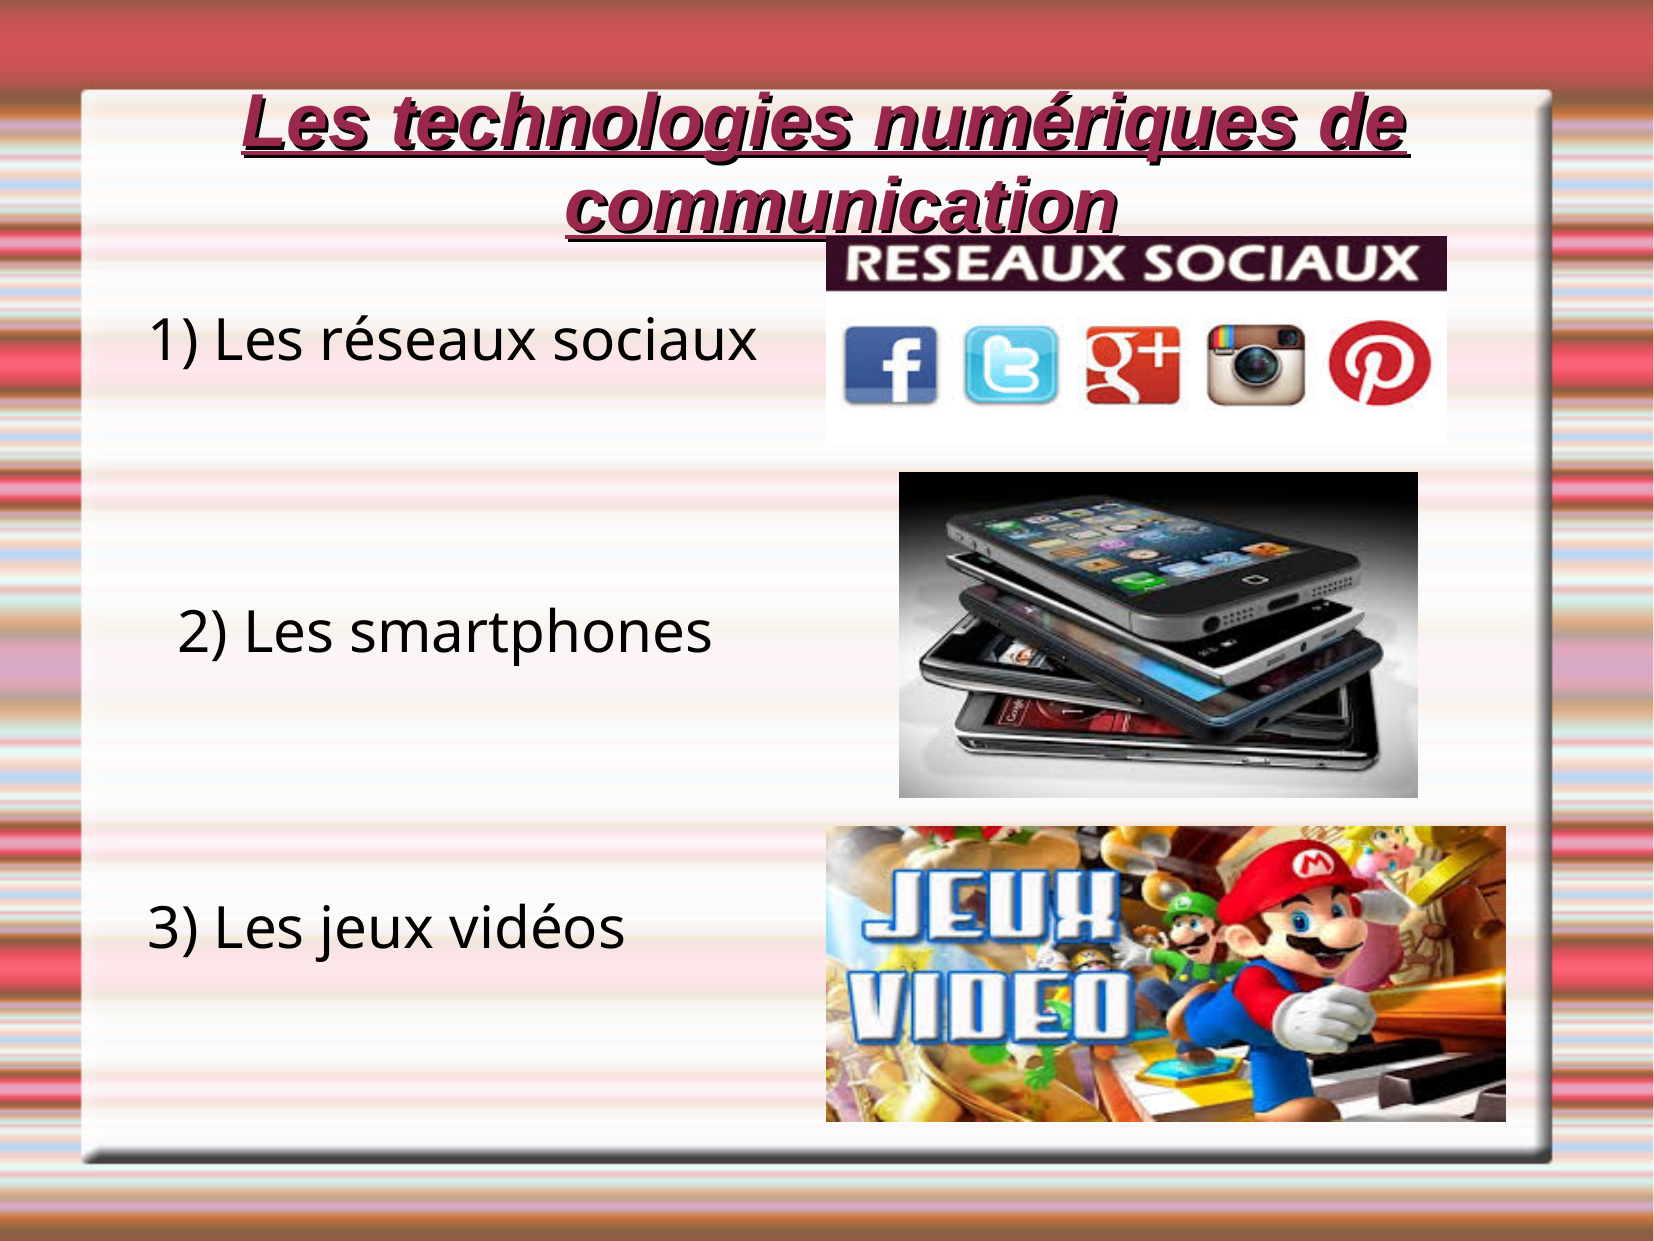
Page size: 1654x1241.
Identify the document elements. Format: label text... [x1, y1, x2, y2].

text_box 3) Les jeux vidéos [147, 885, 739, 957]
title Les technologies numériques de communication [118, 59, 1531, 267]
picture [0, 0, 1654, 1241]
text_box 2) Les smartphones [177, 590, 798, 662]
text_box 1) Les réseaux sociaux [147, 298, 768, 370]
